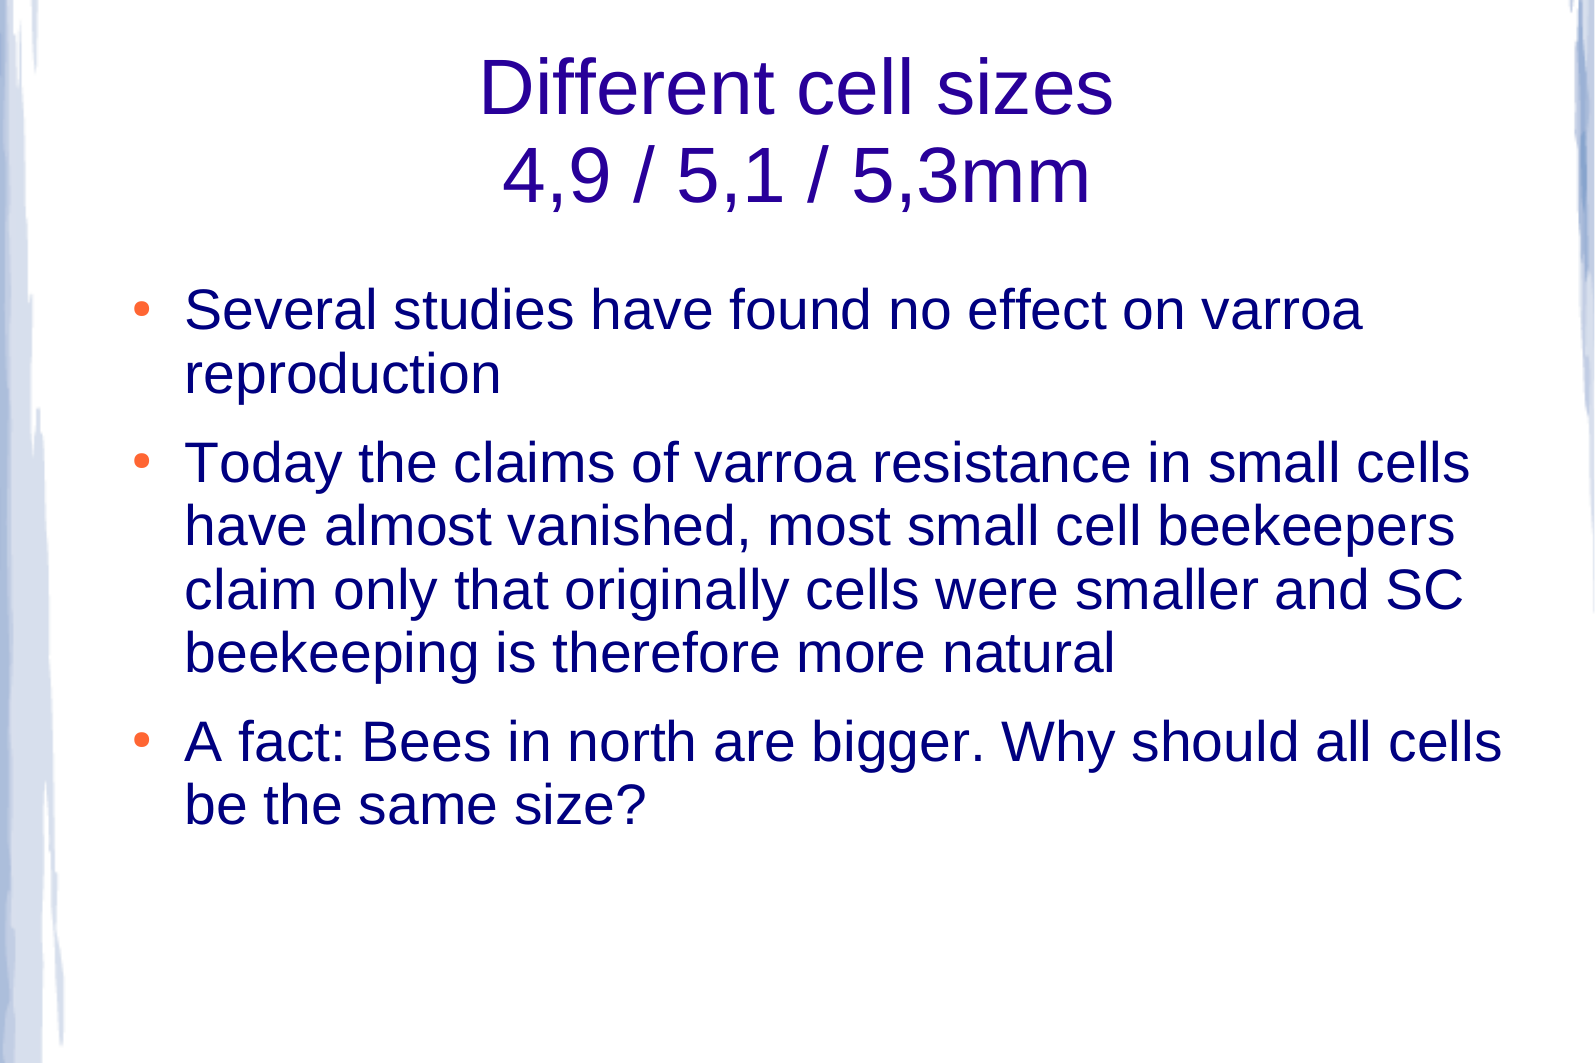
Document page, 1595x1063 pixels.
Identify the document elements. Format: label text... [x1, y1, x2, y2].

picture [0, 0, 1595, 1063]
title Different cell sizes 4,9 / 5,1 / 5,3mm [79, 42, 1515, 220]
list Several studies have found no effect on varroa reproduction Today the claims of varroa resistance in small cells have almost vanished, most small cell beekeepers claim only that originally cells were smaller and SC beekeeping is therefore more natural A fact: Bees in north are bigger. Why should all cells be the same size? [113, 278, 1515, 861]
